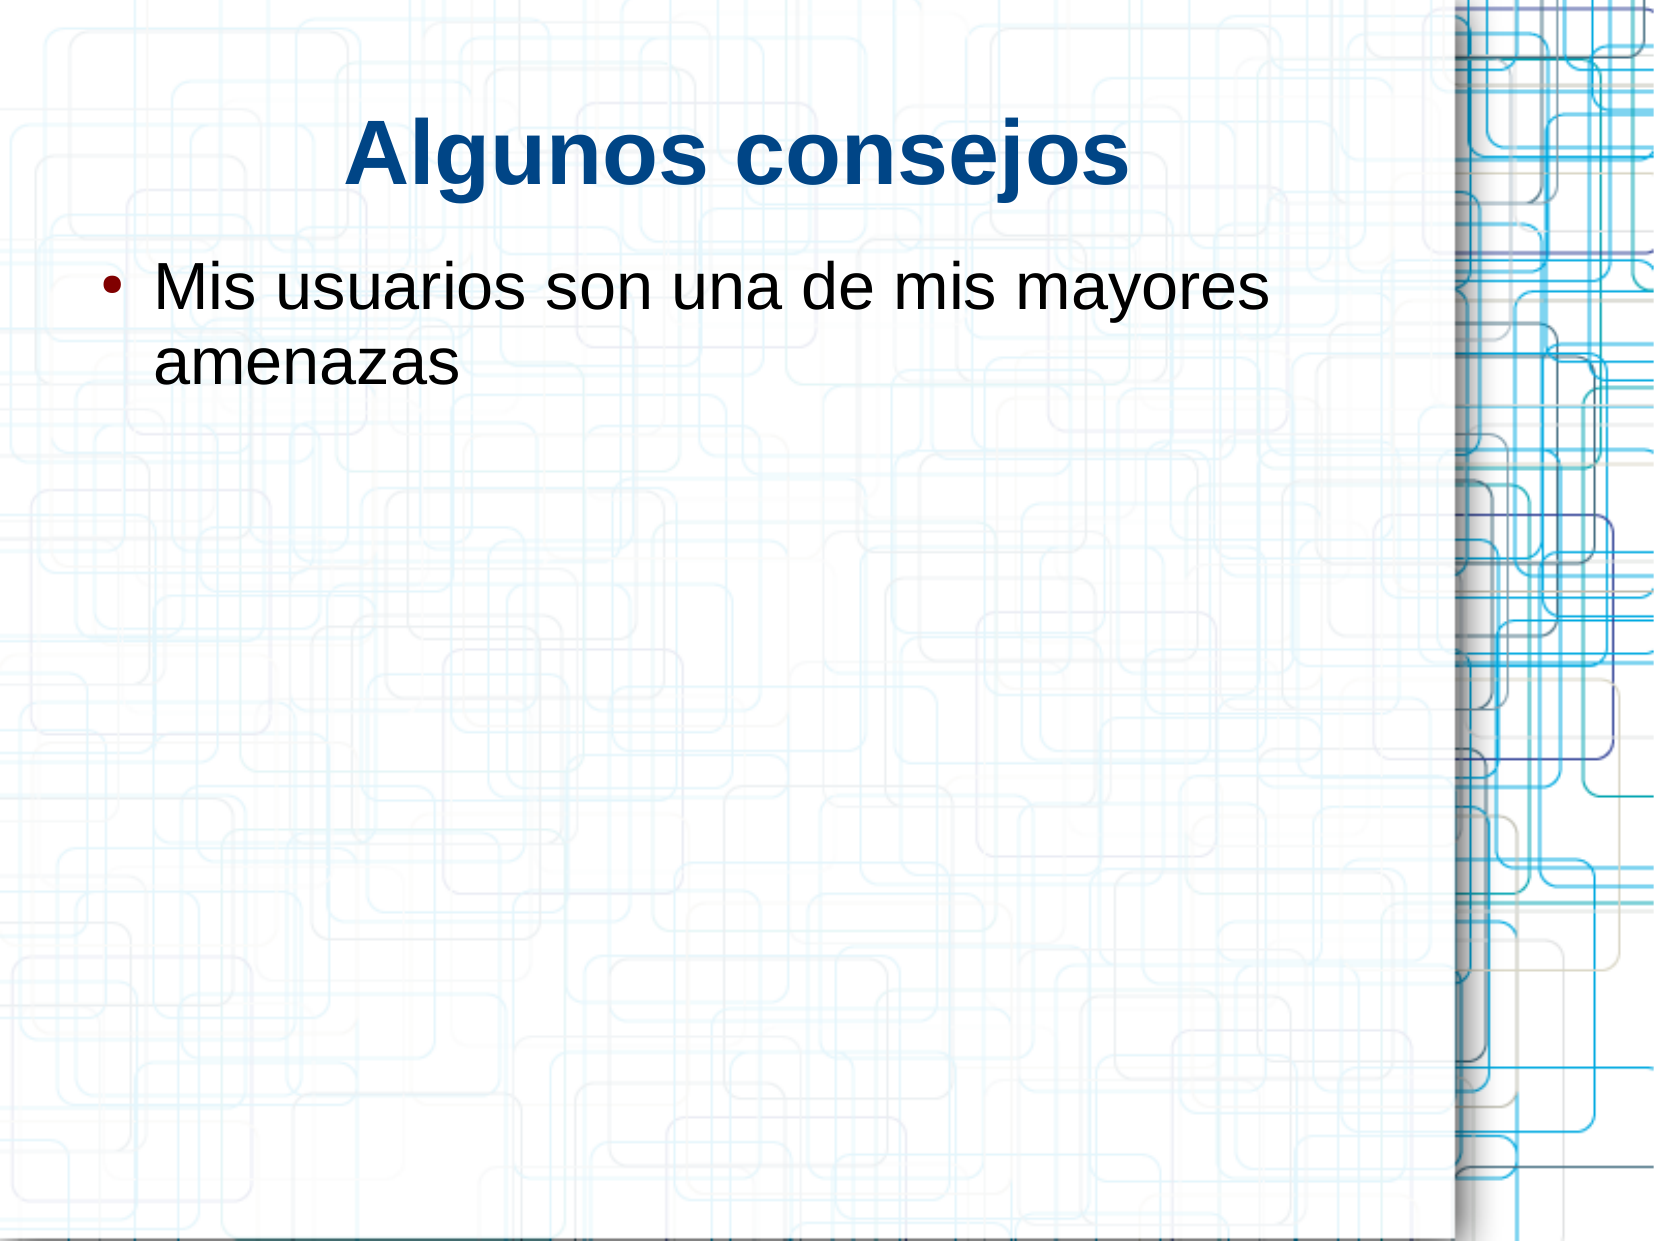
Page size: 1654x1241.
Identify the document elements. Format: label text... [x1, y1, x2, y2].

picture [0, 0, 1654, 1241]
list Mis usuarios son una de mis mayores amenazas [82, 249, 1418, 1054]
title Algunos consejos [59, 56, 1418, 250]
